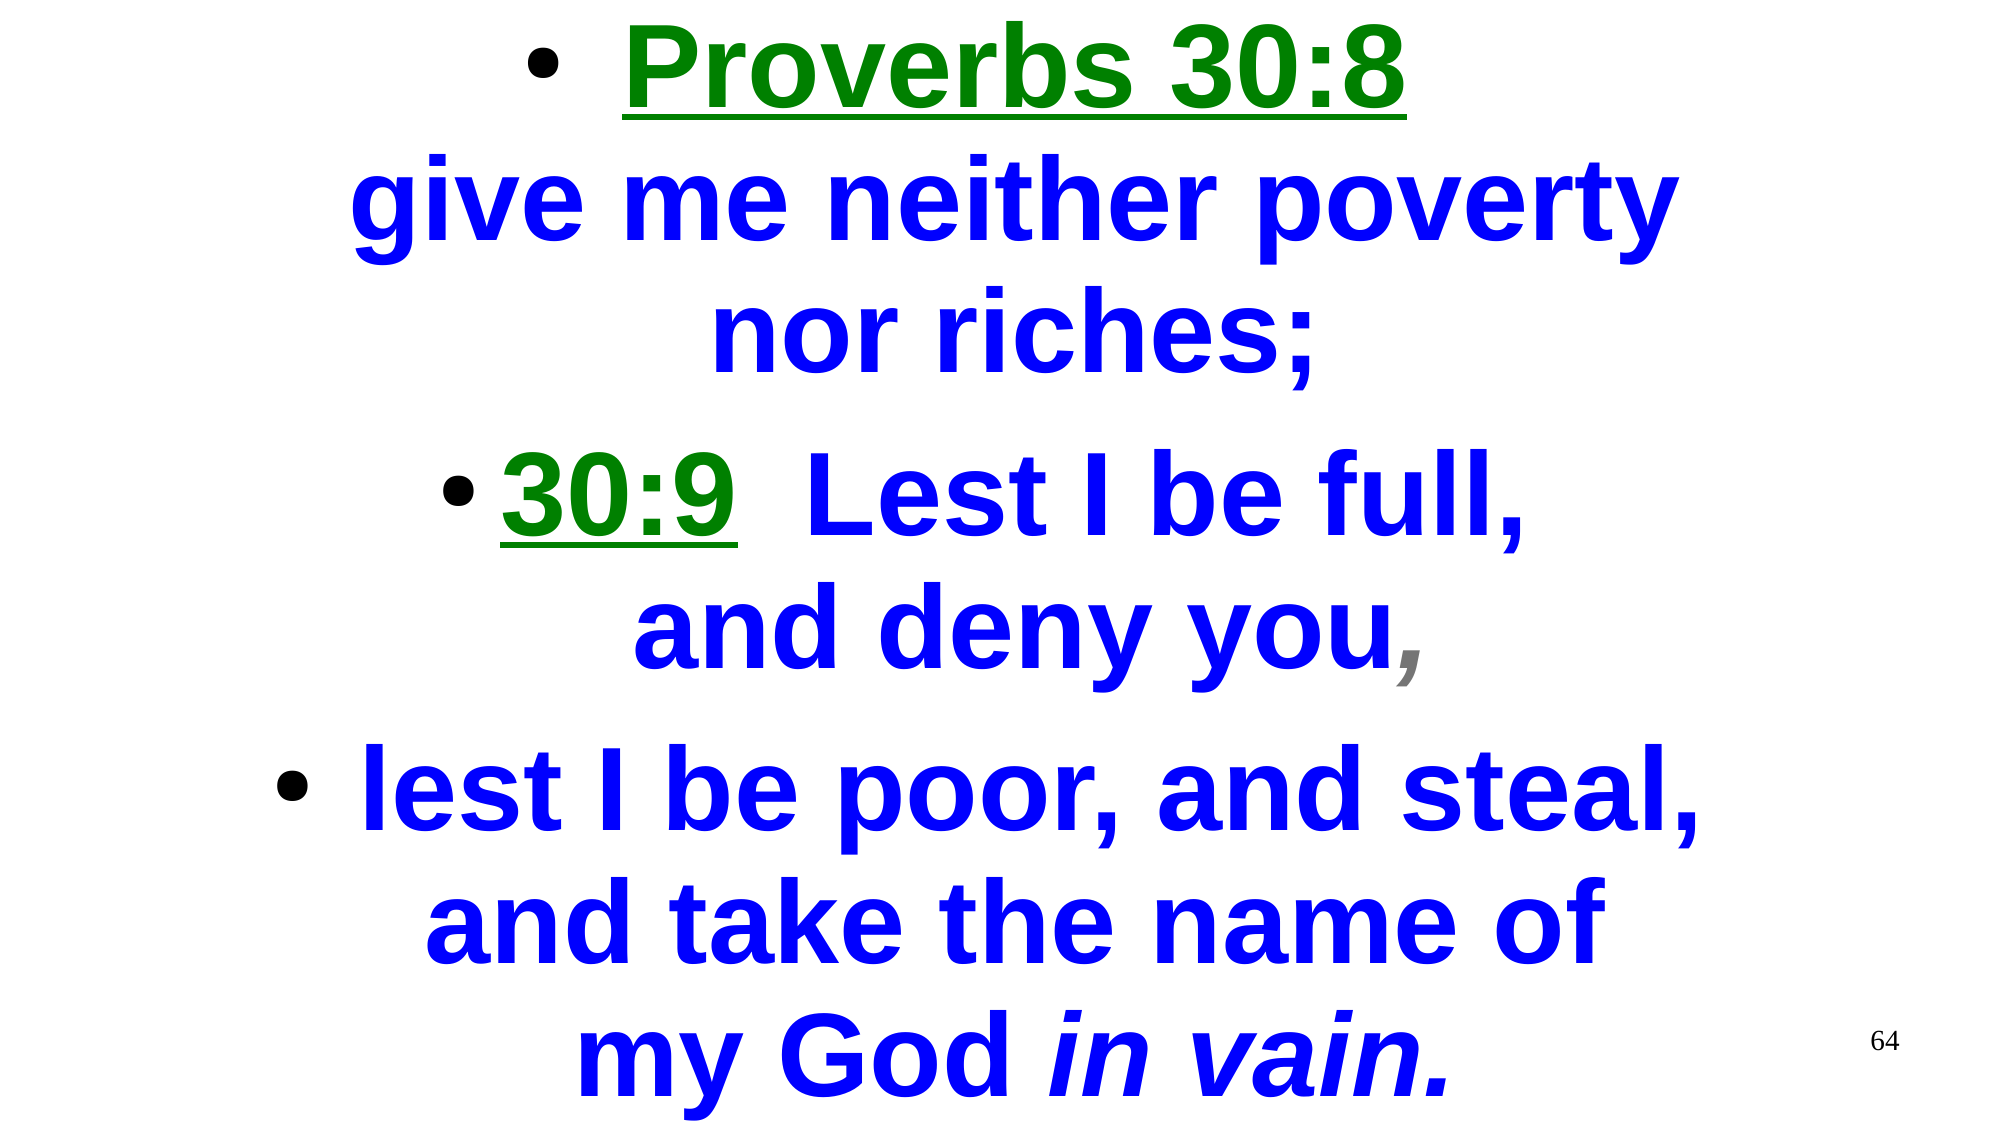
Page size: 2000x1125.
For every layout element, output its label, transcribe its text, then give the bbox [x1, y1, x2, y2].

list Proverbs 30:8 give me neither poverty nor riches; 30:9 Lest I be full, and deny you, lest I be poor, and steal, and take the name of my God in vain. [0, 0, 1996, 1123]
